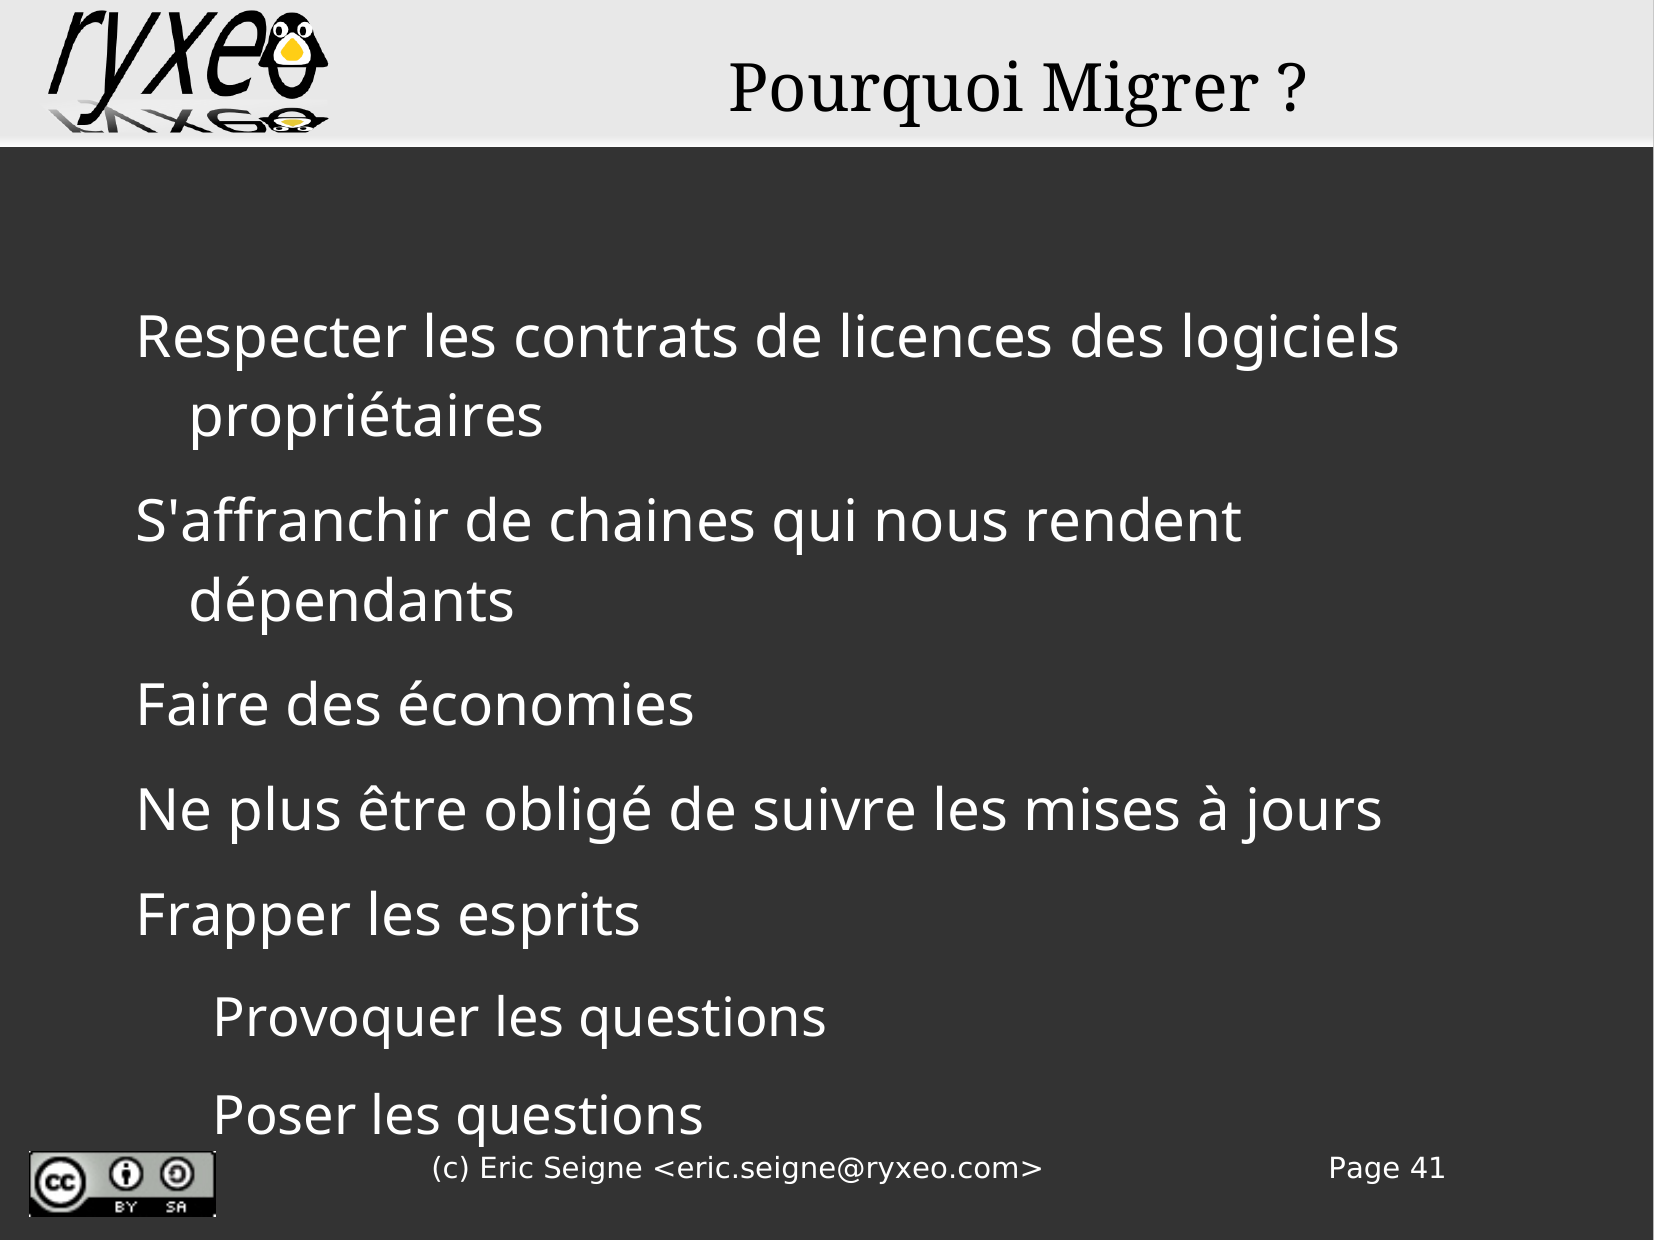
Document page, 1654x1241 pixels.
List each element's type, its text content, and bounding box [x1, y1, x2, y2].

picture [29, 1151, 216, 1217]
picture [0, 0, 1654, 147]
list Respecter les contrats de licences des logiciels propriétaires S'affranchir de chaines qui nous rendent dépendants Faire des économies Ne plus être obligé de suivre les mises à jours Frapper les esprits Provoquer les questions Poser les questions [118, 295, 1522, 1117]
title Pourquoi Migrer ? [442, 36, 1595, 135]
